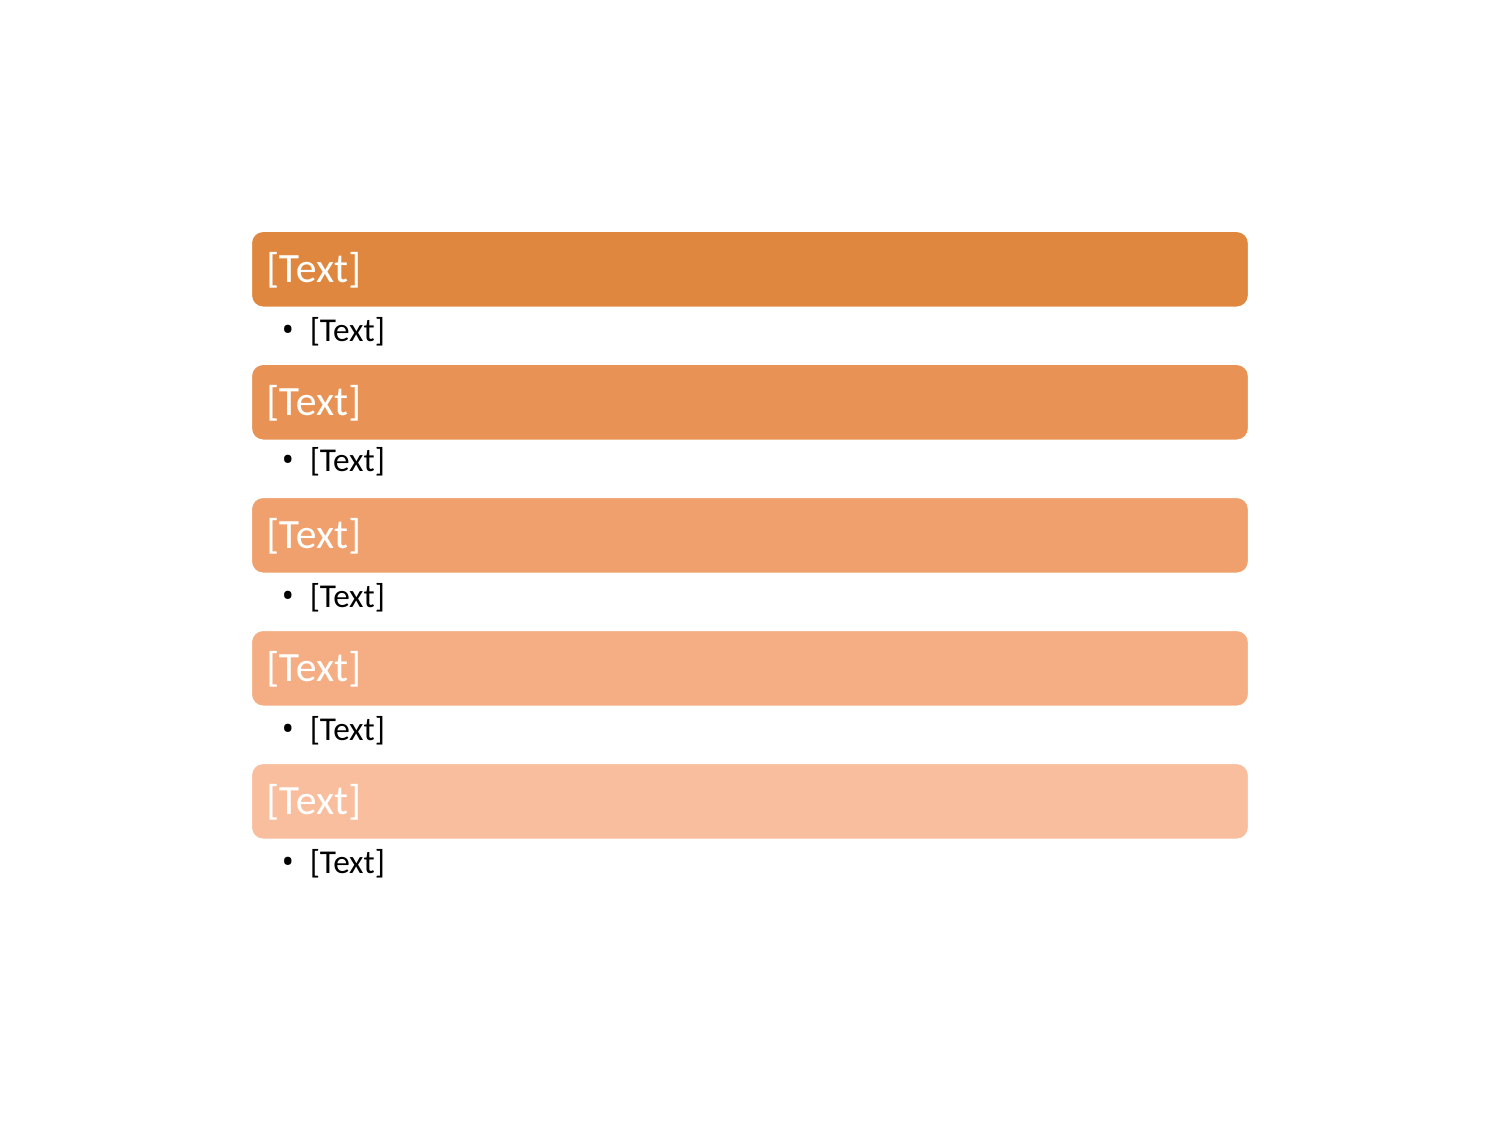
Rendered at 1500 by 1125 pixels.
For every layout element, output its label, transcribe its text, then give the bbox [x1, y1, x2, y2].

text_box [Text] [249, 574, 1250, 630]
text_box [Text] [249, 229, 1250, 308]
text_box [Text] [249, 761, 1250, 840]
text_box [Text] [249, 364, 1250, 438]
text_box [Text] [249, 707, 1250, 763]
text_box [Text] [249, 495, 1250, 574]
text_box [Text] [249, 628, 1250, 707]
text_box [Text] [249, 438, 1251, 494]
text_box [Text] [249, 308, 1251, 364]
text_box [Text] [249, 840, 1250, 896]
